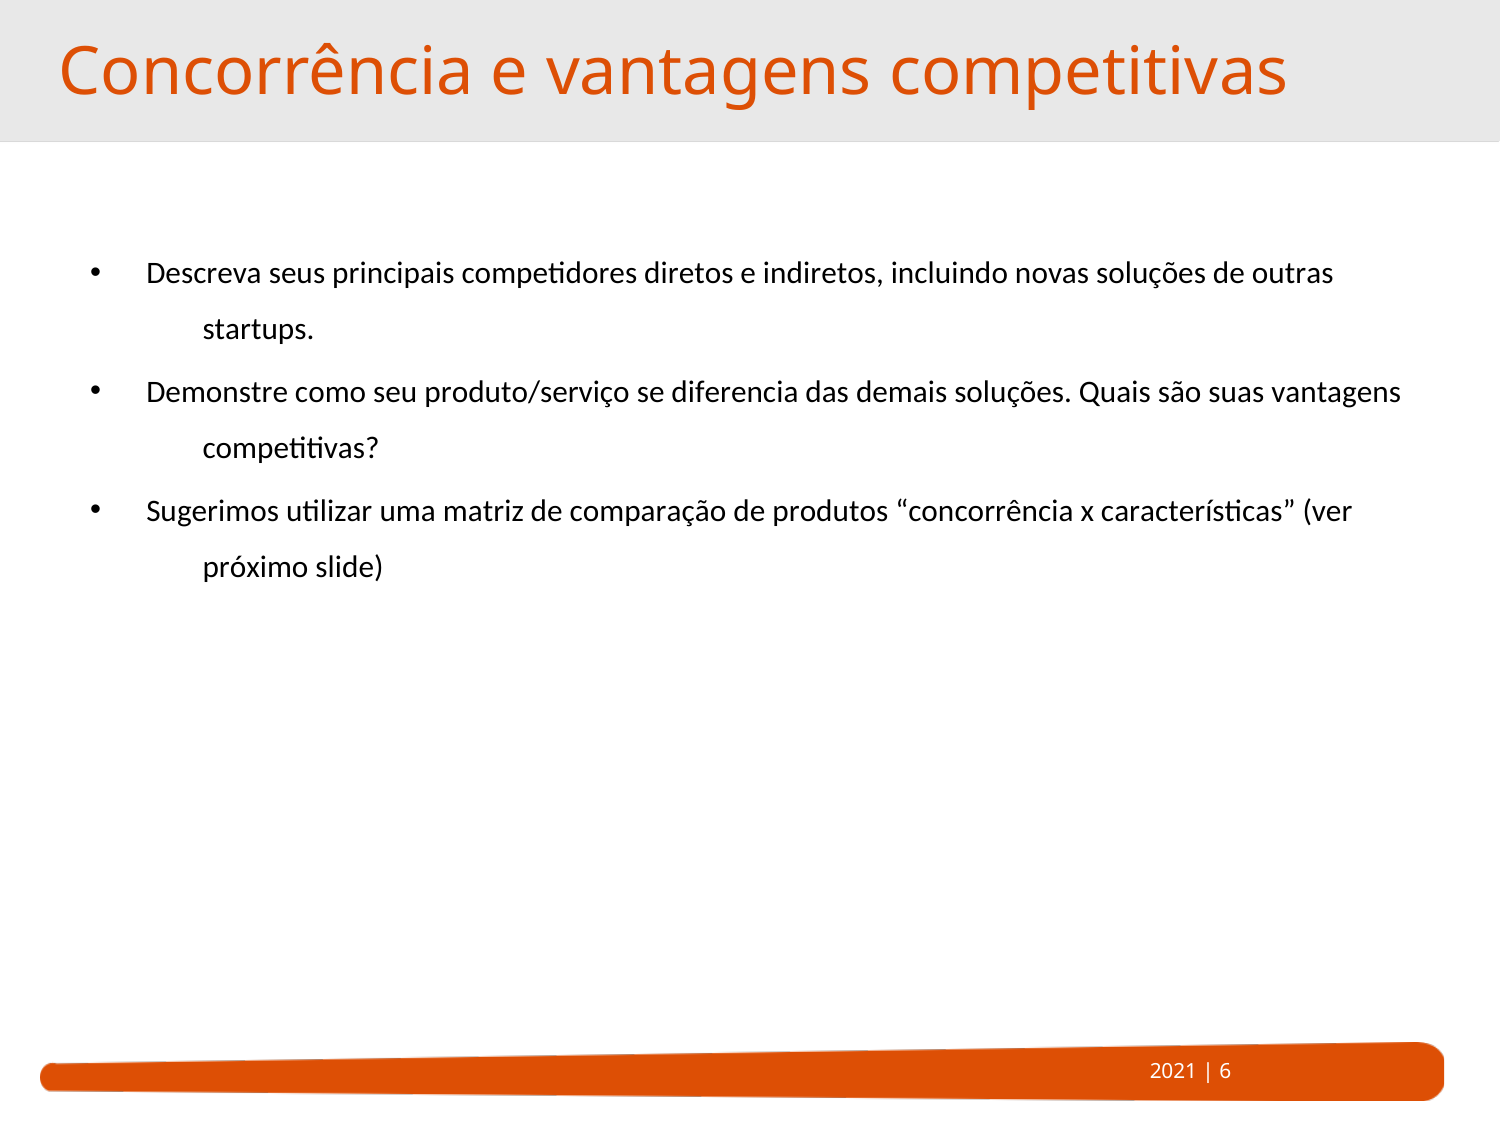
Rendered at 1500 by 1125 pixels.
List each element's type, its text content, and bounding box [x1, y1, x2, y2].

text_box Concorrência e vantagens competitivas [58, 2, 1440, 148]
text_box Descreva seus principais competidores diretos e indiretos, incluindo novas soluções de outras startups. Demonstre como seu produto/serviço se diferencia das demais soluções. Quais são suas vantagens competitivas? Sugerimos utilizar uma matriz de comparação de produtos “concorrência x características” (ver próximo slide) [75, 226, 1426, 1059]
